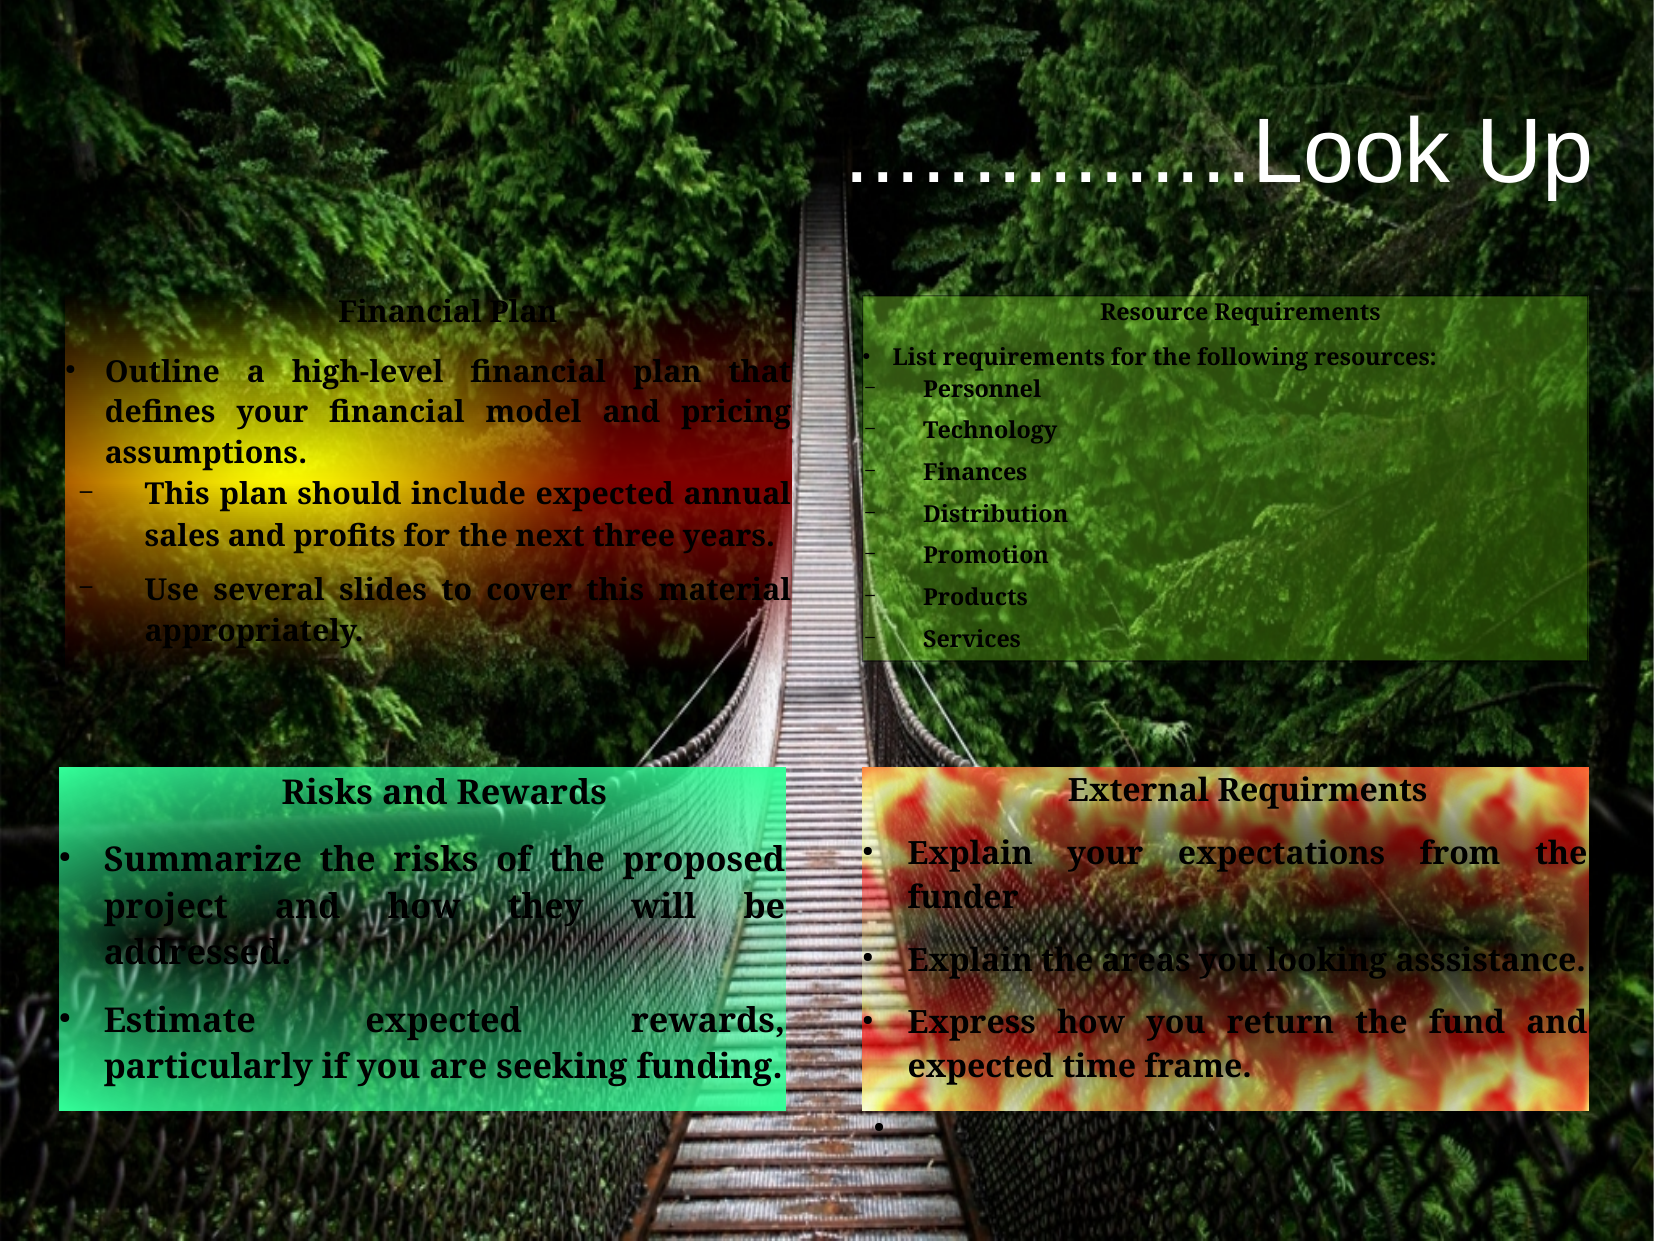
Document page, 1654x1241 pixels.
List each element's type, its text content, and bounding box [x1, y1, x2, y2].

list Risks and Rewards Summarize the risks of the proposed project and how they will be addressed. Estimate expected rewards, particularly if you are seeking funding. [59, 767, 786, 1111]
list Financial Plan Outline a high-level financial plan that defines your financial model and pricing assumptions. This plan should include expected annual sales and profits for the next three years. Use several slides to cover this material appropriately. [65, 290, 792, 674]
list Resource Requirements List requirements for the following resources: Personnel Technology Finances Distribution Promotion Products Services [862, 295, 1589, 662]
title ................Look Up [106, 47, 1595, 255]
list External Requirments Explain your expectations from the funder Explain the areas you looking asssistance. Express how you return the fund and expected time frame. [862, 767, 1589, 1111]
picture [0, 0, 1654, 1241]
